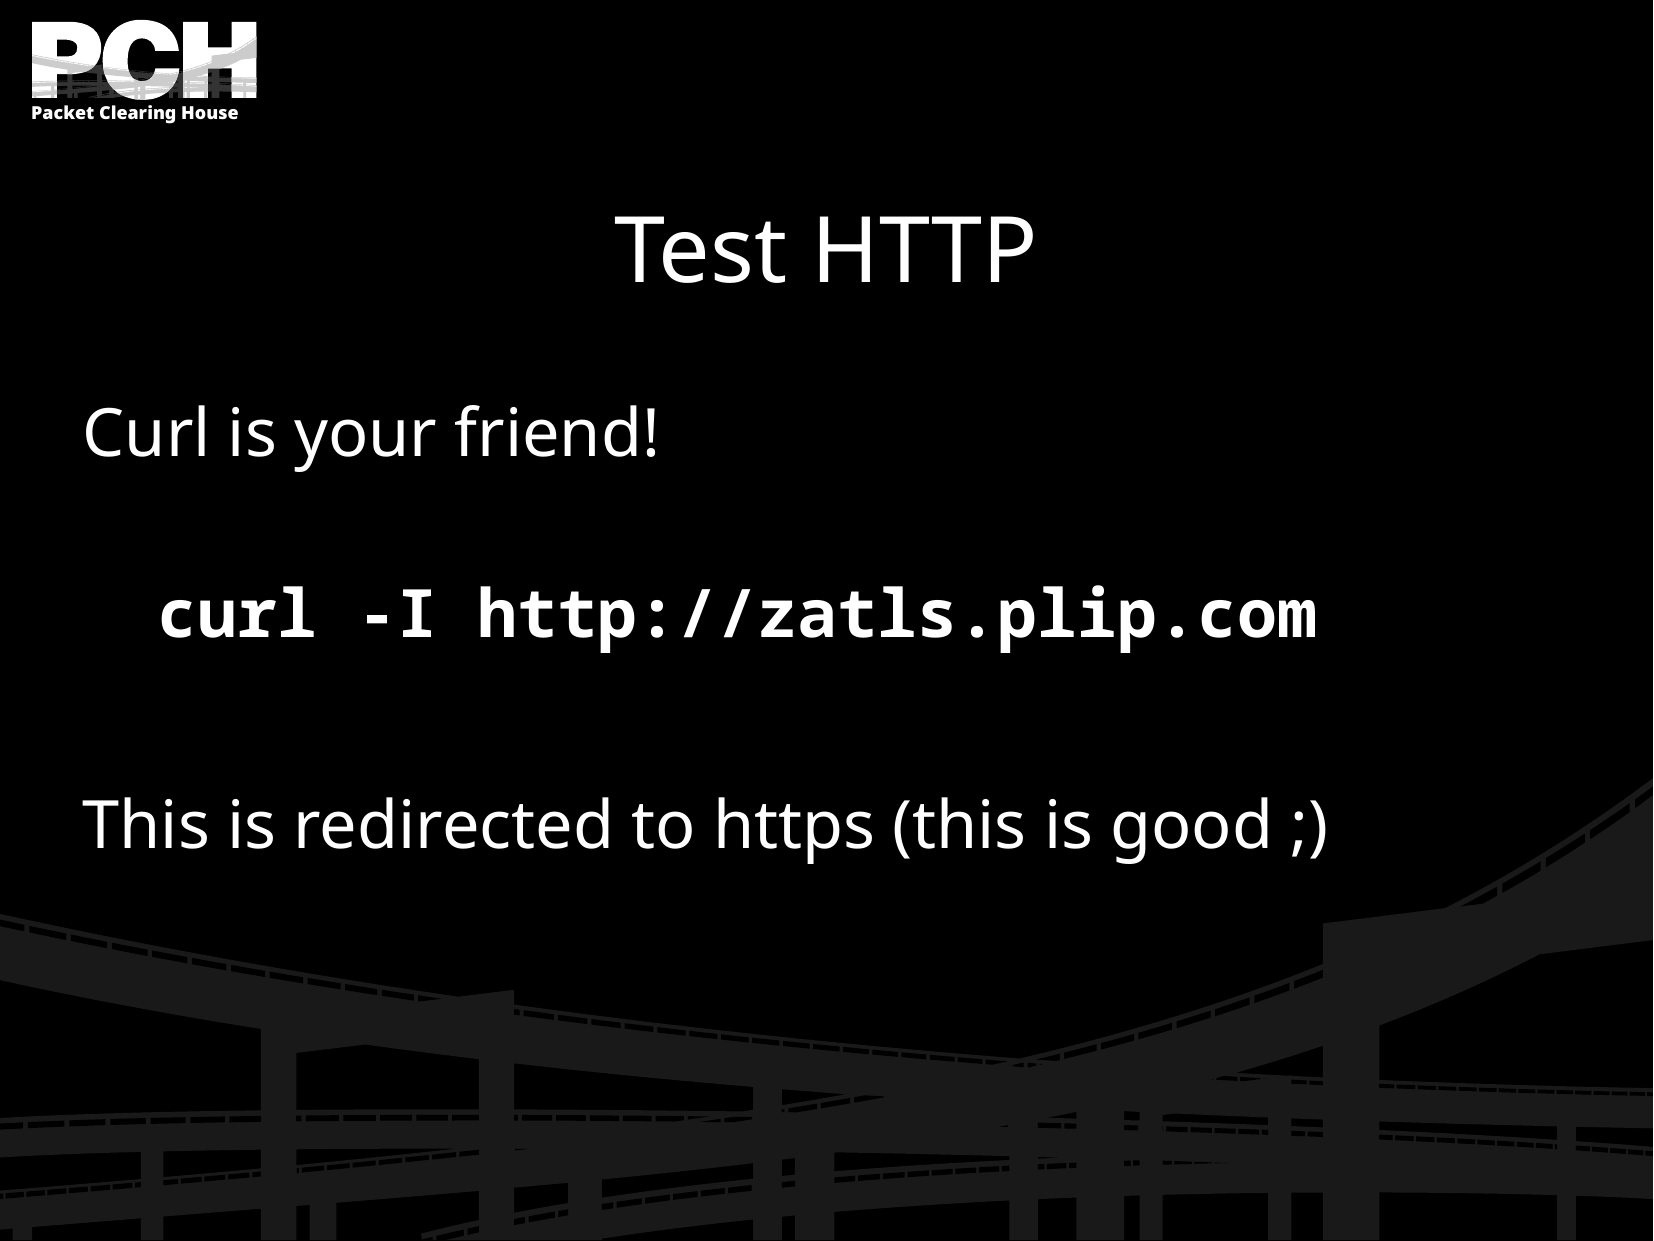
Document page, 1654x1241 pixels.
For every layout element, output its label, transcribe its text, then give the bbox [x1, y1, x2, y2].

list Curl is your friend! curl -I http://zatls.plip.com This is redirected to https (this is good ;) [82, 384, 1571, 1105]
title Test HTTP [0, 143, 1653, 352]
